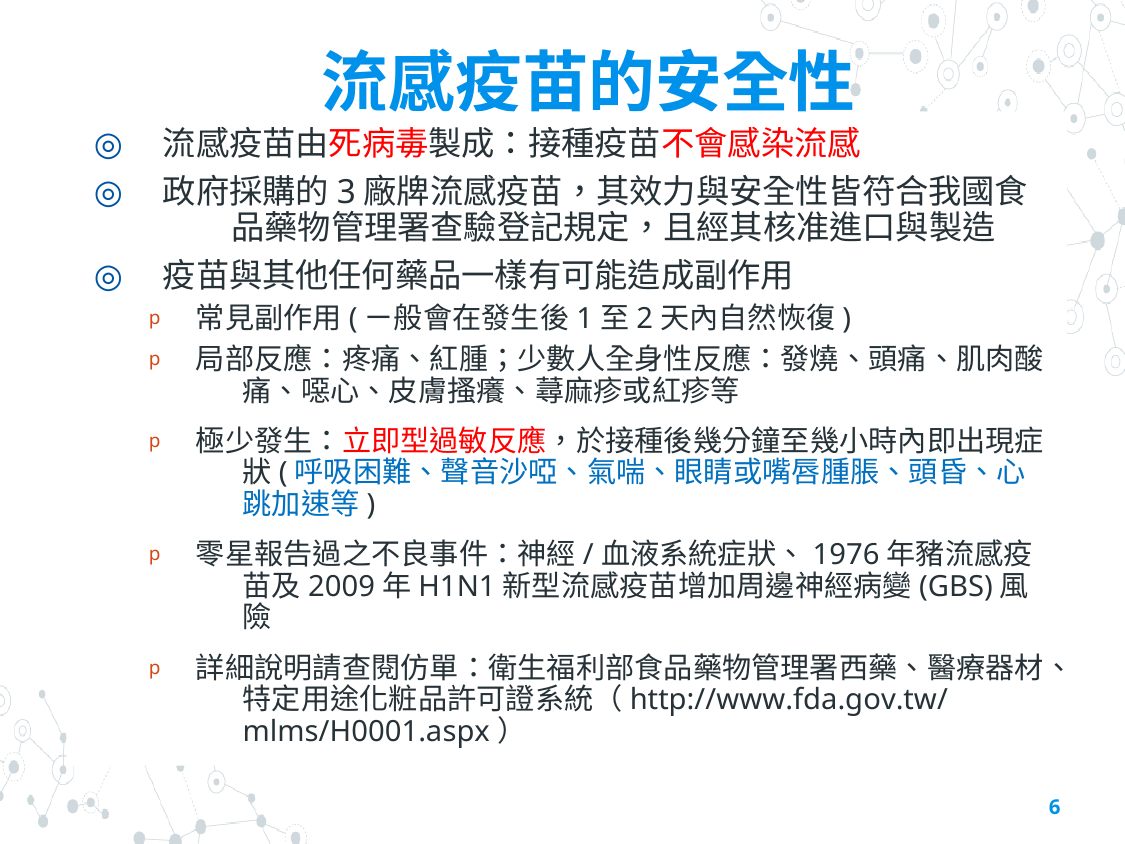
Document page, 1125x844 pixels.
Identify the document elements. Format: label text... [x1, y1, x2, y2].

title 流感疫苗的安全性 [110, 24, 1067, 111]
text_box 6 [1033, 779, 1102, 844]
list 流感疫苗由死病毒製成：接種疫苗不會感染流感 政府採購的3廠牌流感疫苗，其效力與安全性皆符合我國食品藥物管理署查驗登記規定，且經其核准進口與製造 疫苗與其他任何藥品一樣有可能造成副作用 常見副作用(ㄧ般會在發生後1至2天內自然恢復) 局部反應：疼痛、紅腫；少數人全身性反應：發燒、頭痛、肌肉酸痛、噁心、皮膚搔癢、蕁麻疹或紅疹等 極少發生：立即型過敏反應，於接種後幾分鐘至幾小時內即出現症狀(呼吸困難、聲音沙啞、氣喘、眼睛或嘴唇腫脹、頭昏、心跳加速等) 零星報告過之不良事件：神經/血液系統症狀、1976年豬流感疫苗及2009年H1N1新型流感疫苗增加周邊神經病變(GBS)風險 詳細說明請查閱仿單：衛生福利部食品藥物管理署西藥、醫療器材、特定用途化粧品許可證系統（http://www.fda.gov.tw/mlms/H0001.aspx） [66, 111, 1067, 766]
